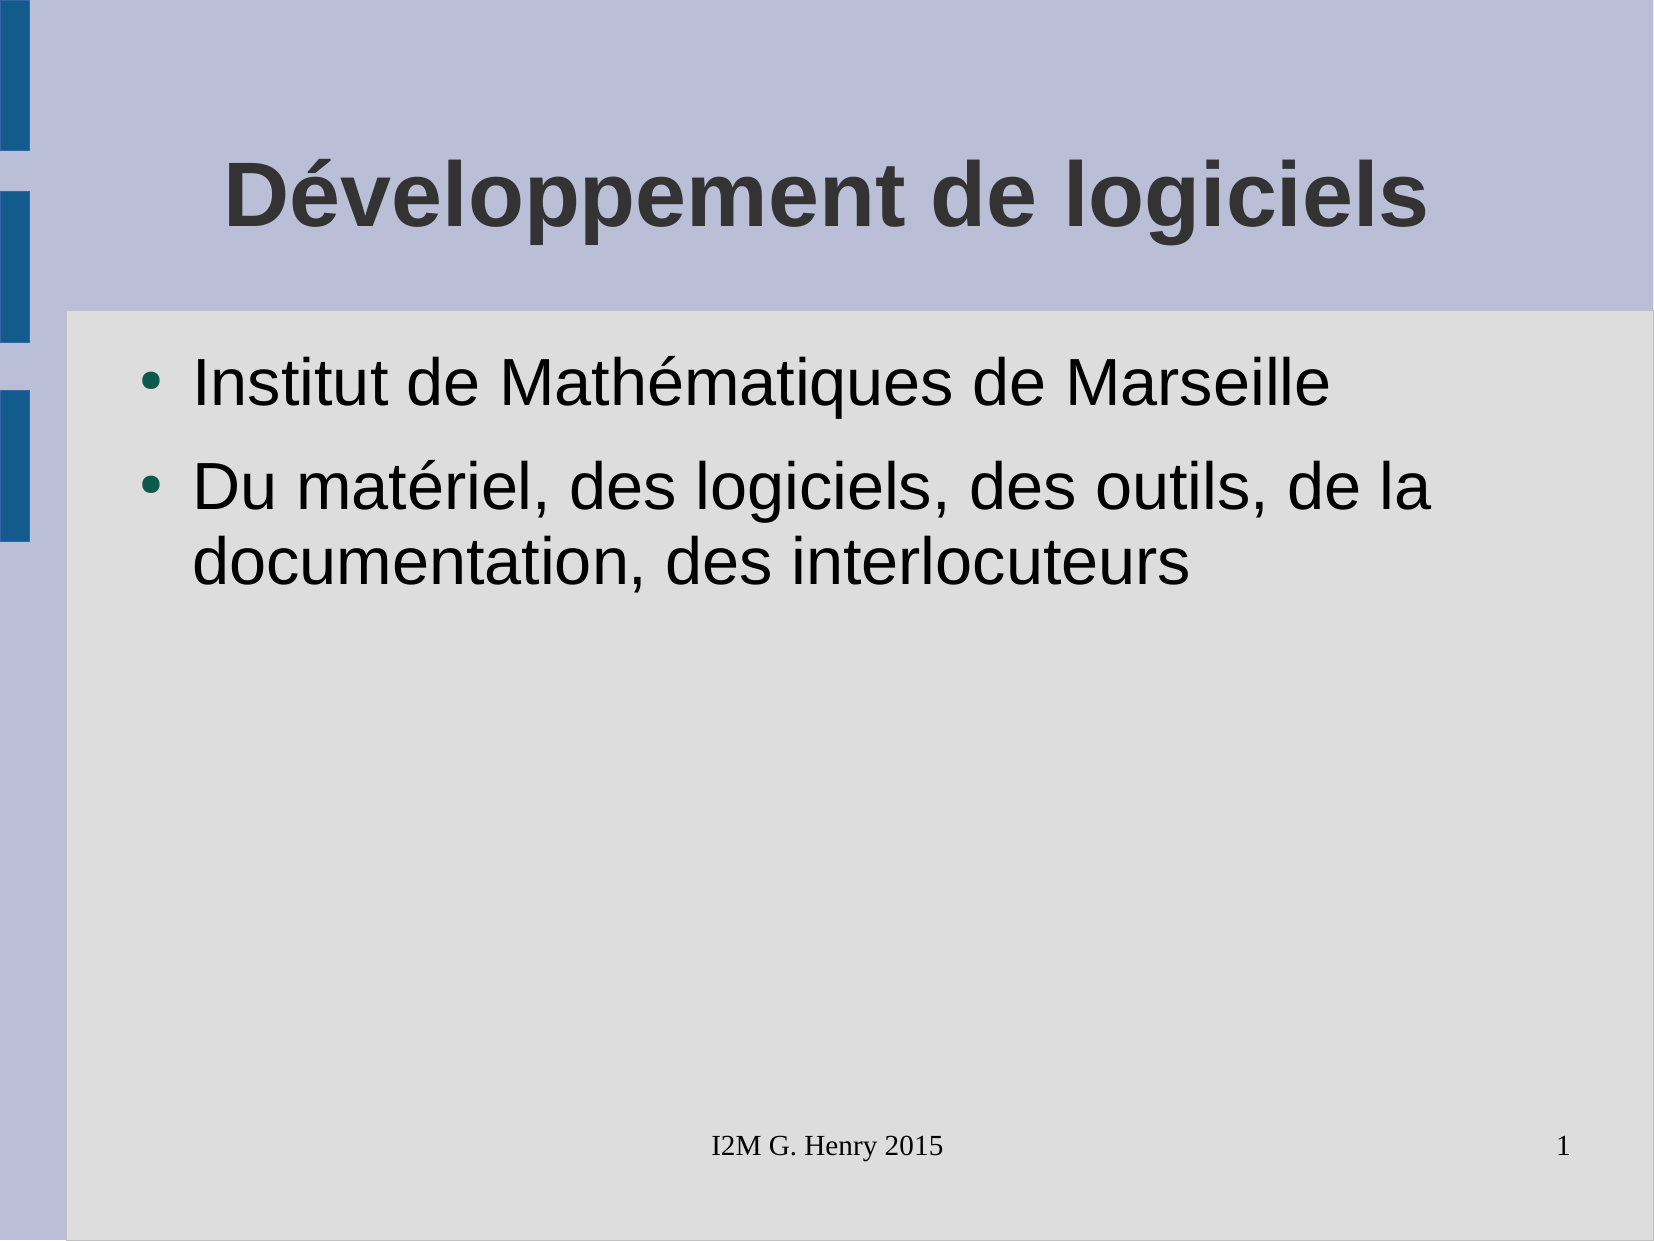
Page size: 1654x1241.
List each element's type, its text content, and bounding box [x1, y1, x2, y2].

list Institut de Mathématiques de Marseille Du matériel, des logiciels, des outils, de la documentation, des interlocuteurs [121, 344, 1534, 1127]
title Développement de logiciels [121, 91, 1534, 299]
